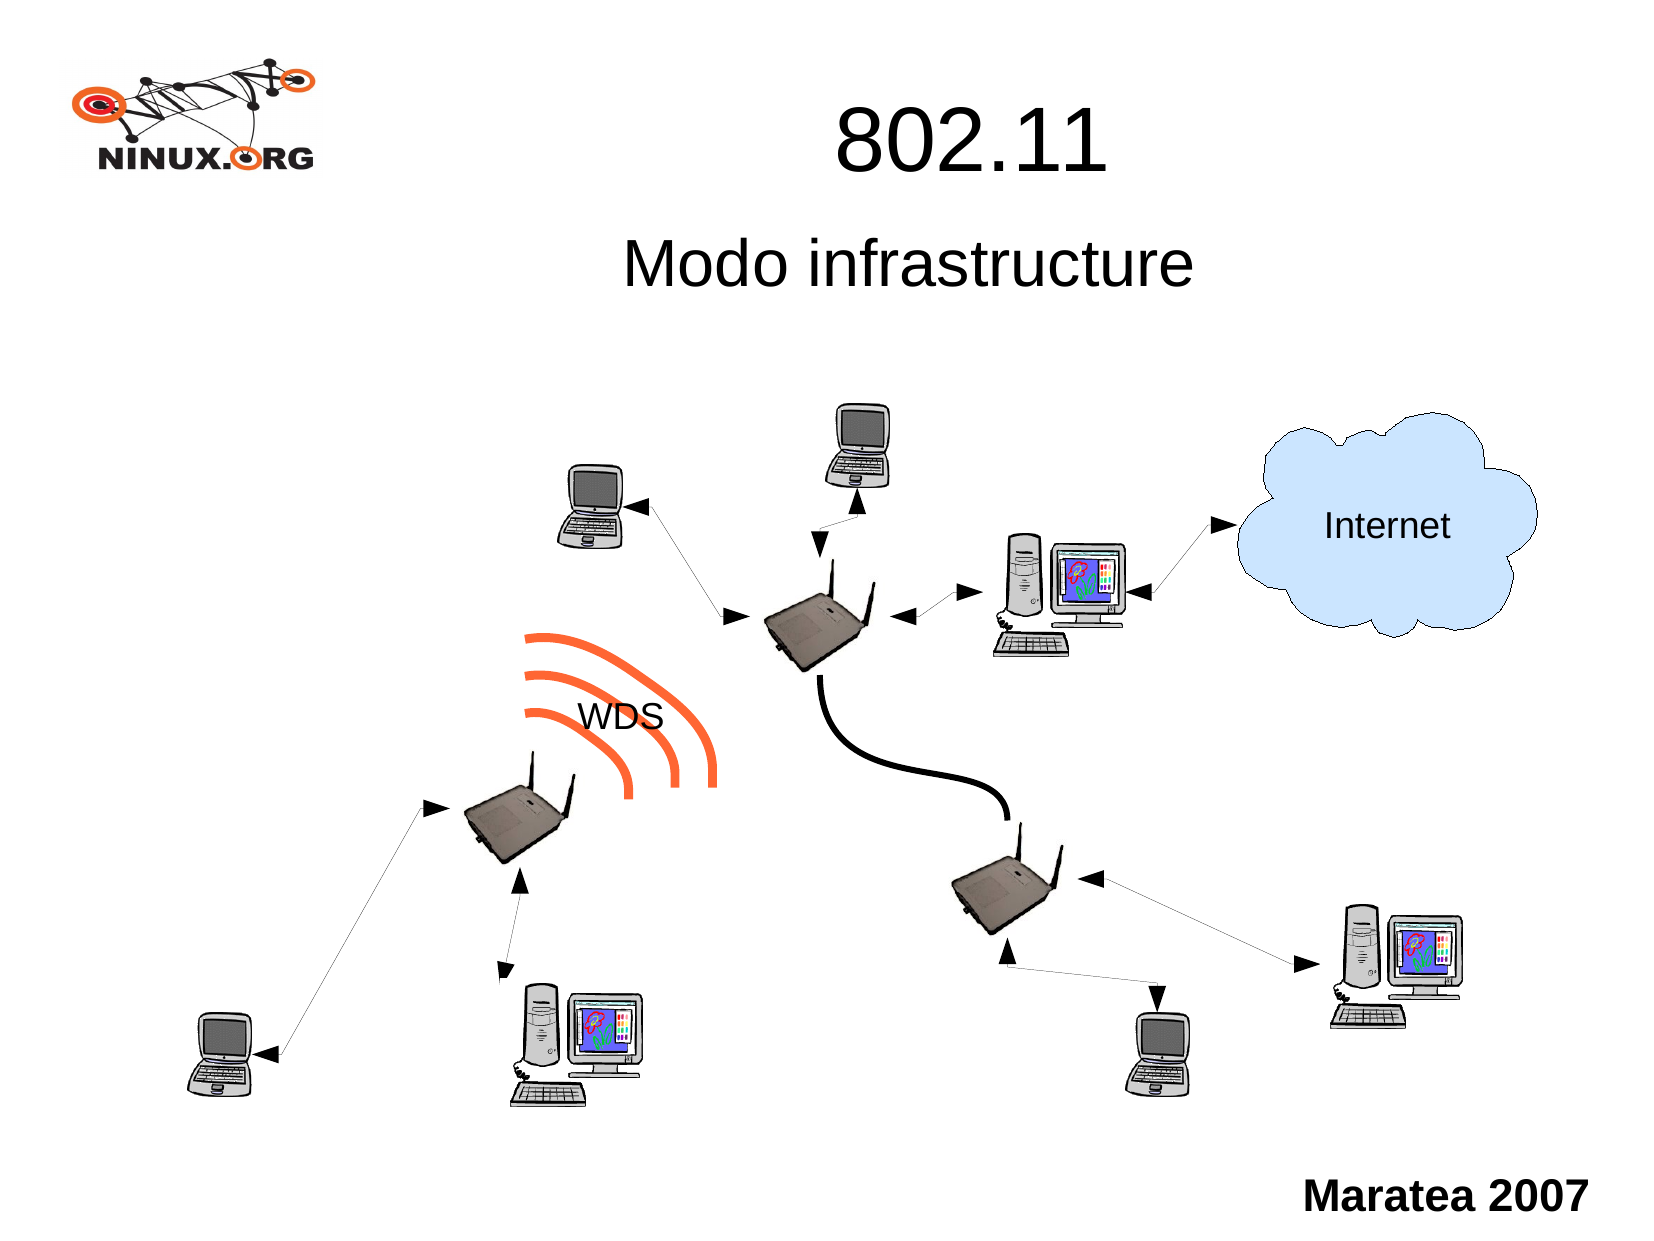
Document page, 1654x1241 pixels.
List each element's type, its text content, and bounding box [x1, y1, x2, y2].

picture [59, 58, 323, 178]
title 802.11 [383, 43, 1565, 189]
picture [1125, 1012, 1190, 1097]
picture [1320, 899, 1463, 1029]
subtitle Modo infrastructure [165, 189, 1654, 338]
picture [500, 978, 643, 1107]
picture [825, 403, 890, 488]
picture [557, 464, 623, 550]
text_box Maratea 2007 [1275, 1162, 1651, 1237]
picture [750, 557, 890, 676]
text_box Internet [1237, 412, 1538, 638]
picture [983, 528, 1126, 657]
picture [187, 1012, 252, 1097]
picture [937, 820, 1078, 938]
picture [450, 749, 590, 867]
text_box WDS [562, 688, 713, 751]
